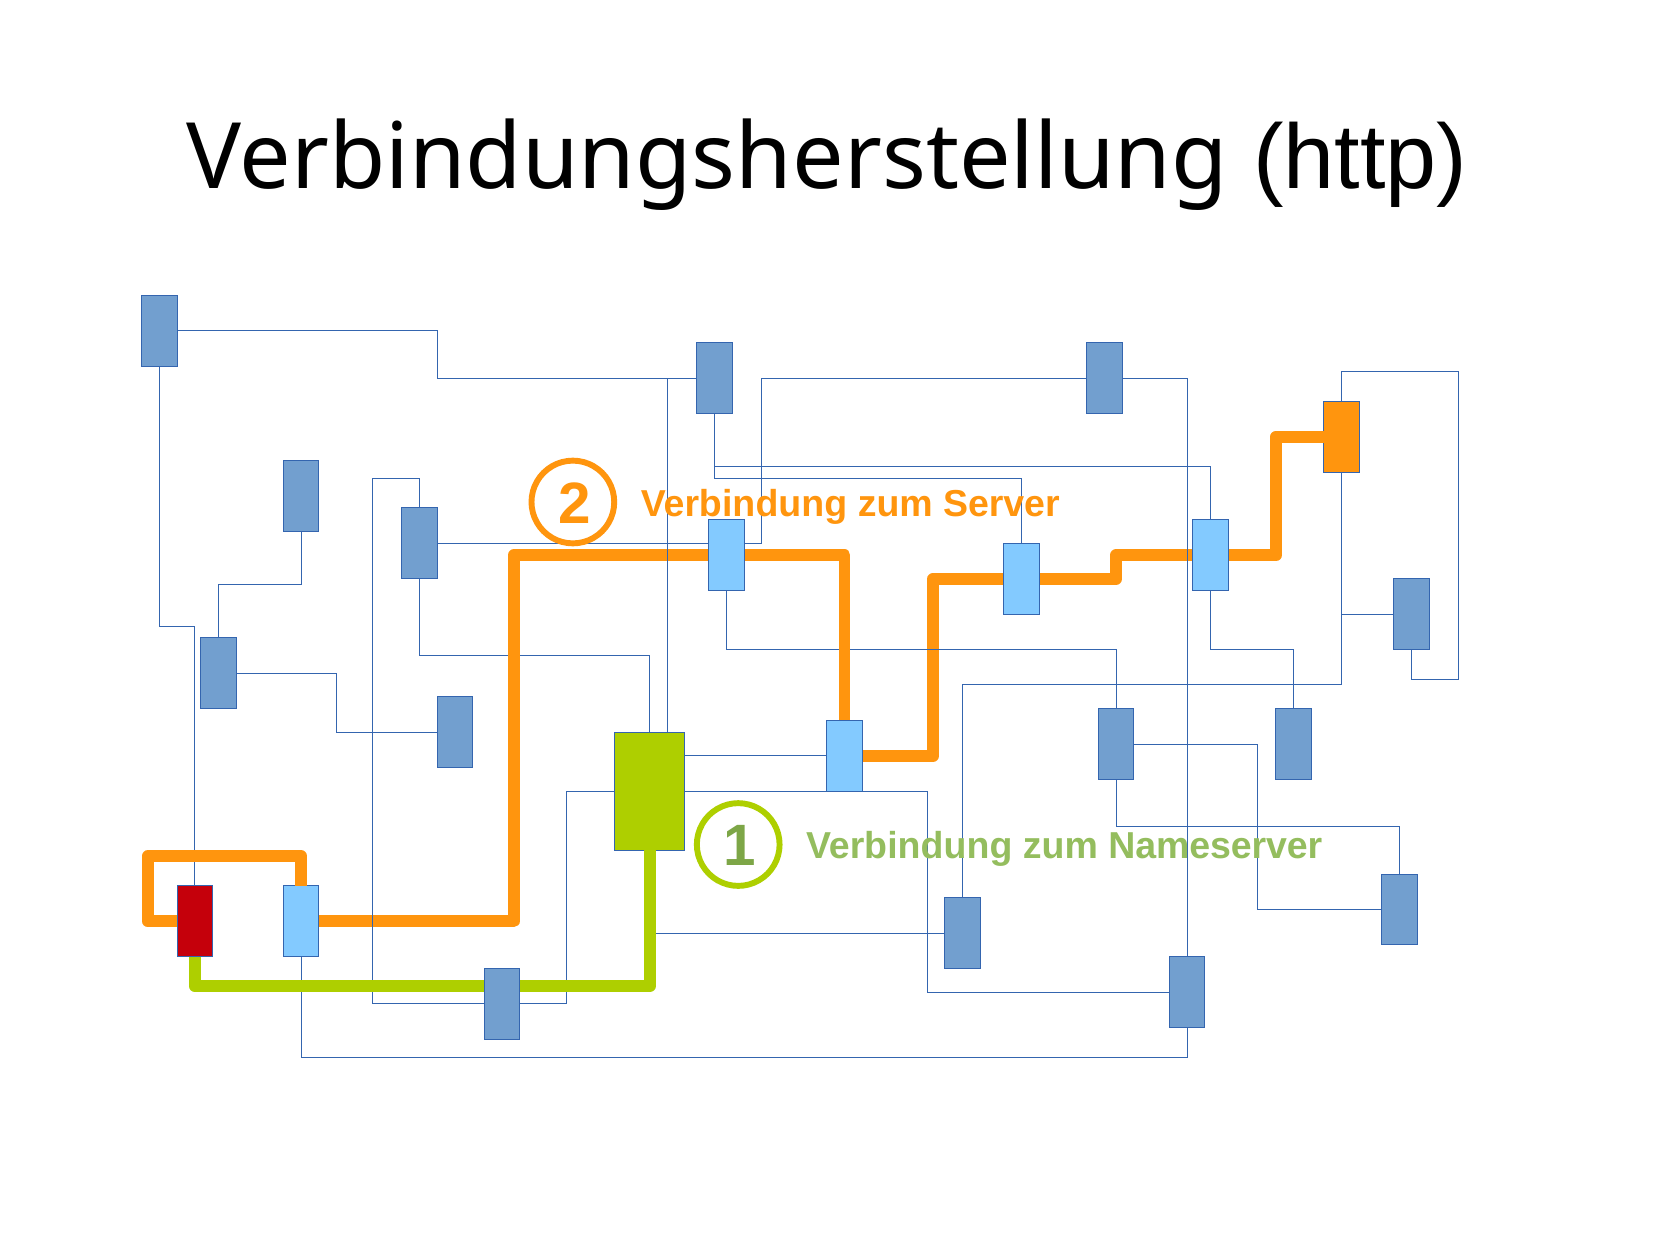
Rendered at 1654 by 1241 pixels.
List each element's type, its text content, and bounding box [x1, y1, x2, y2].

text_box [826, 720, 863, 792]
text_box 2 [543, 462, 615, 544]
text_box Verbindung zum Nameserver [791, 817, 1394, 875]
text_box [696, 342, 733, 414]
text_box [614, 732, 685, 851]
text_box [1169, 956, 1205, 1028]
title Verbindungsherstellung (http) [82, 49, 1571, 257]
text_box [283, 885, 319, 957]
text_box [1086, 342, 1123, 414]
text_box [1275, 708, 1312, 780]
text_box [401, 507, 438, 579]
text_box [708, 532, 745, 591]
text_box [1381, 874, 1418, 945]
text_box [437, 696, 473, 768]
text_box [200, 637, 237, 709]
text_box [1192, 532, 1229, 591]
text_box [283, 460, 319, 532]
text_box [1003, 543, 1040, 615]
text_box Verbindung zum Server [625, 474, 1229, 532]
text_box 1 [708, 805, 780, 886]
text_box [1323, 401, 1360, 473]
text_box [177, 885, 213, 957]
text_box [1098, 708, 1134, 780]
text_box [484, 968, 520, 1040]
text_box [944, 897, 981, 969]
text_box [1393, 578, 1430, 650]
text_box [141, 295, 178, 367]
